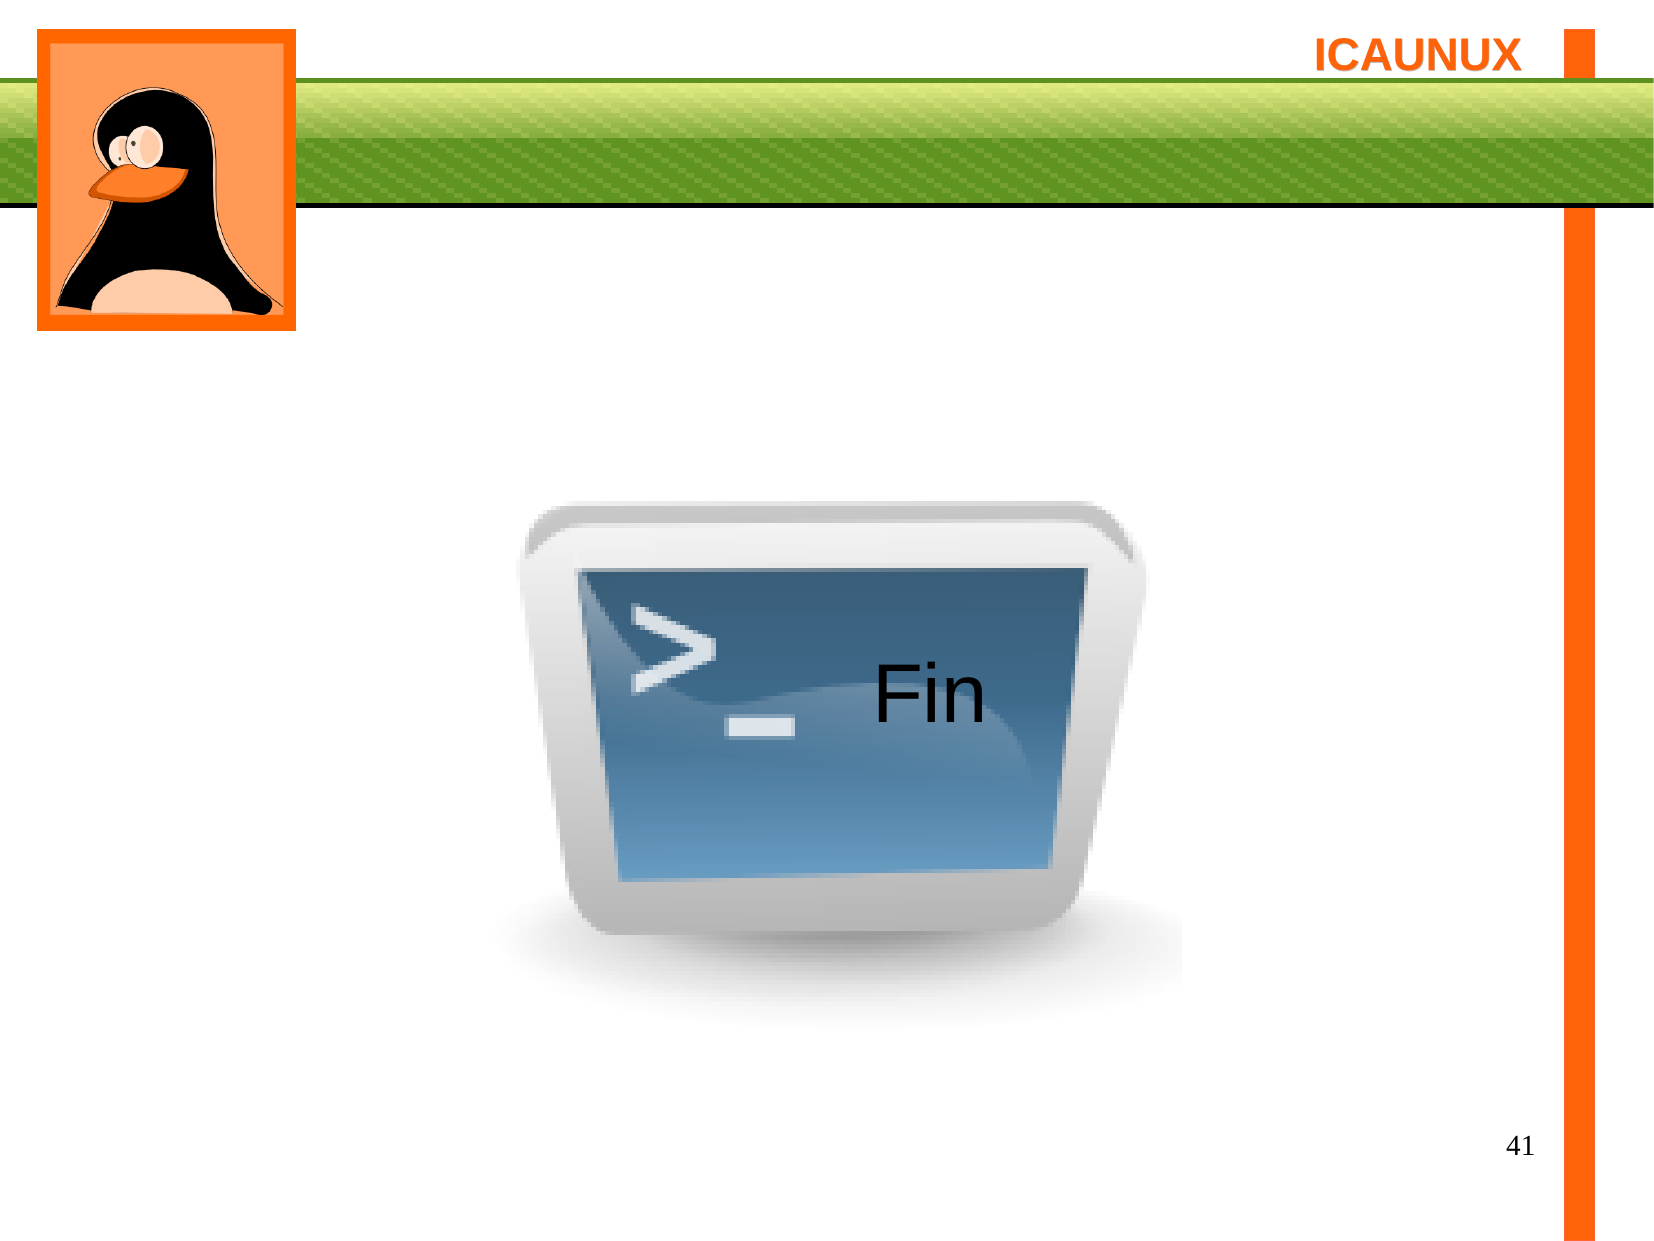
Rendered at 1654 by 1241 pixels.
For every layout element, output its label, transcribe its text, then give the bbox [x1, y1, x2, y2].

title Fin [826, 620, 1034, 769]
picture [472, 413, 1182, 1122]
picture [0, 29, 1654, 331]
